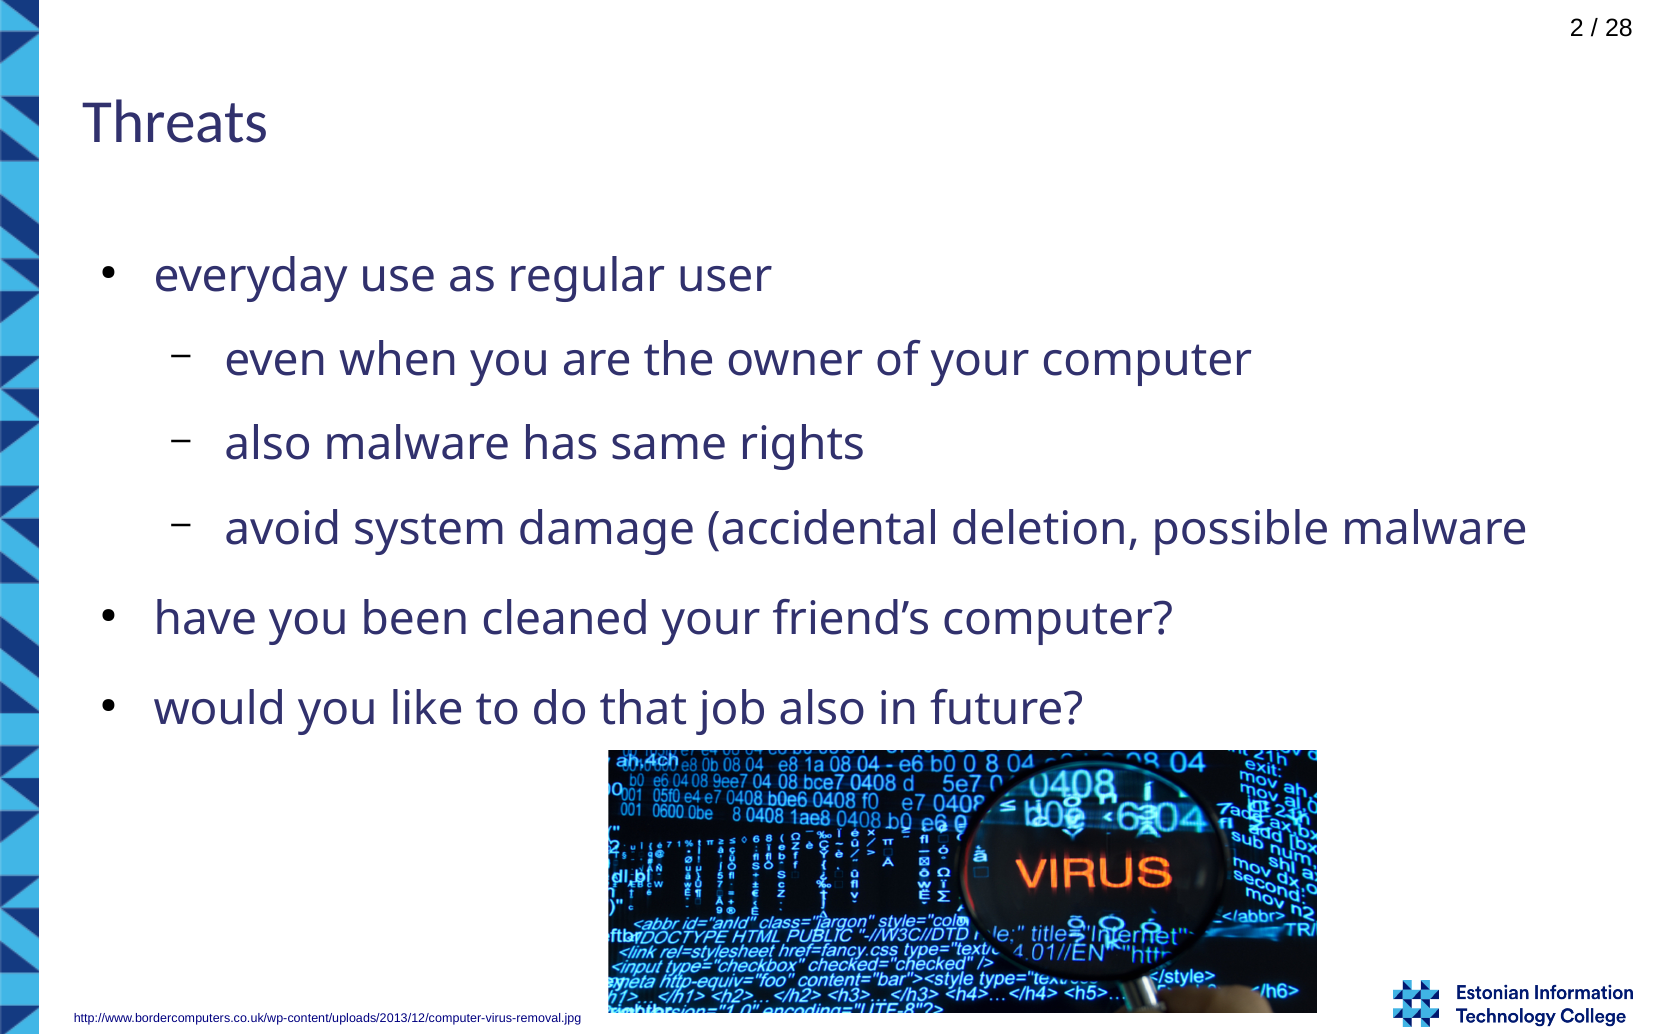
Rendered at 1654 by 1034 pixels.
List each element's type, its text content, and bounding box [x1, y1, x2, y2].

text_box http://www.bordercomputers.co.uk/wp-content/uploads/2013/12/computer-virus-removal.jpg [59, 1003, 621, 1034]
picture [1393, 980, 1633, 1027]
title Threats [82, 41, 1571, 214]
picture [608, 750, 1317, 1013]
list everyday use as regular user even when you are the owner of your computer also malware has same rights avoid system damage (accidental deletion, possible malware have you been cleaned your friend’s computer? would you like to do that job also in future? [82, 241, 1538, 985]
